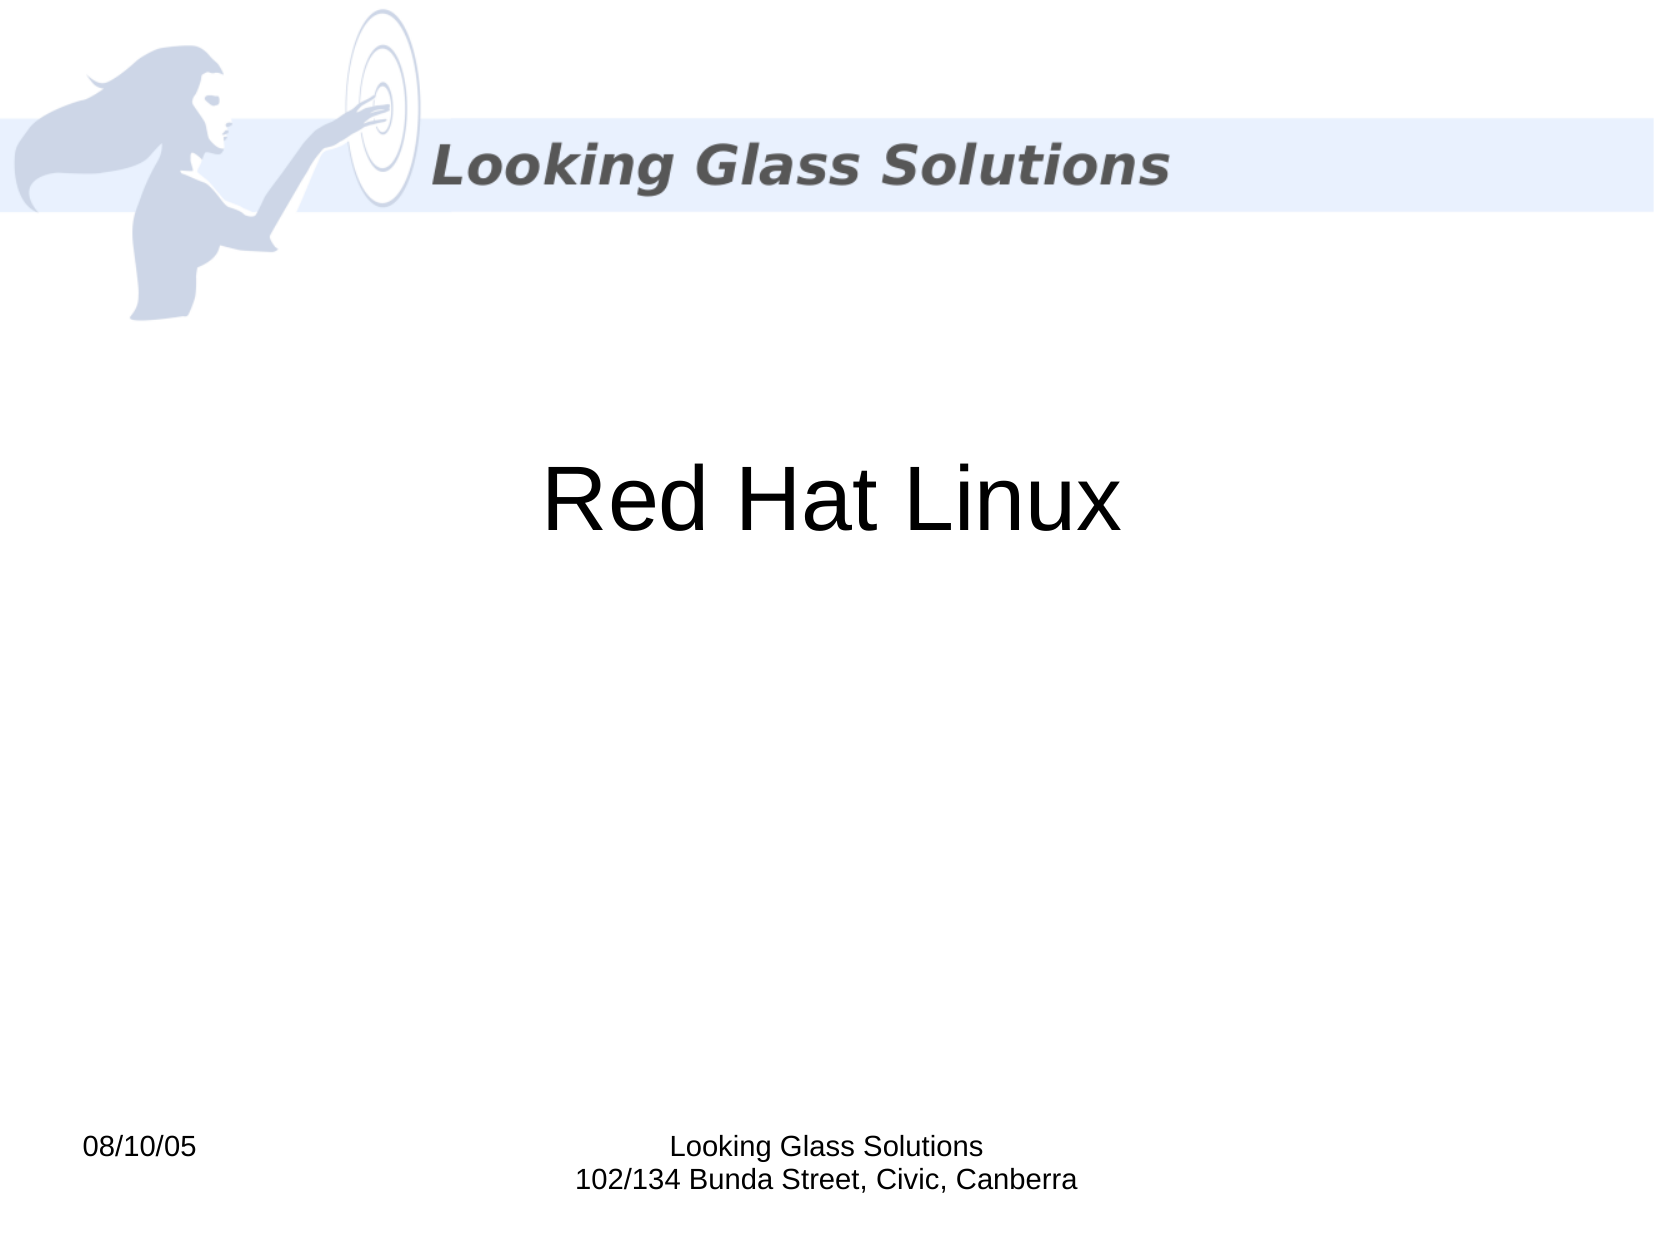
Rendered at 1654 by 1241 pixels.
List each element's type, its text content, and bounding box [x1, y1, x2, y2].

picture [0, 0, 1654, 325]
title Red Hat Linux [88, 395, 1577, 603]
